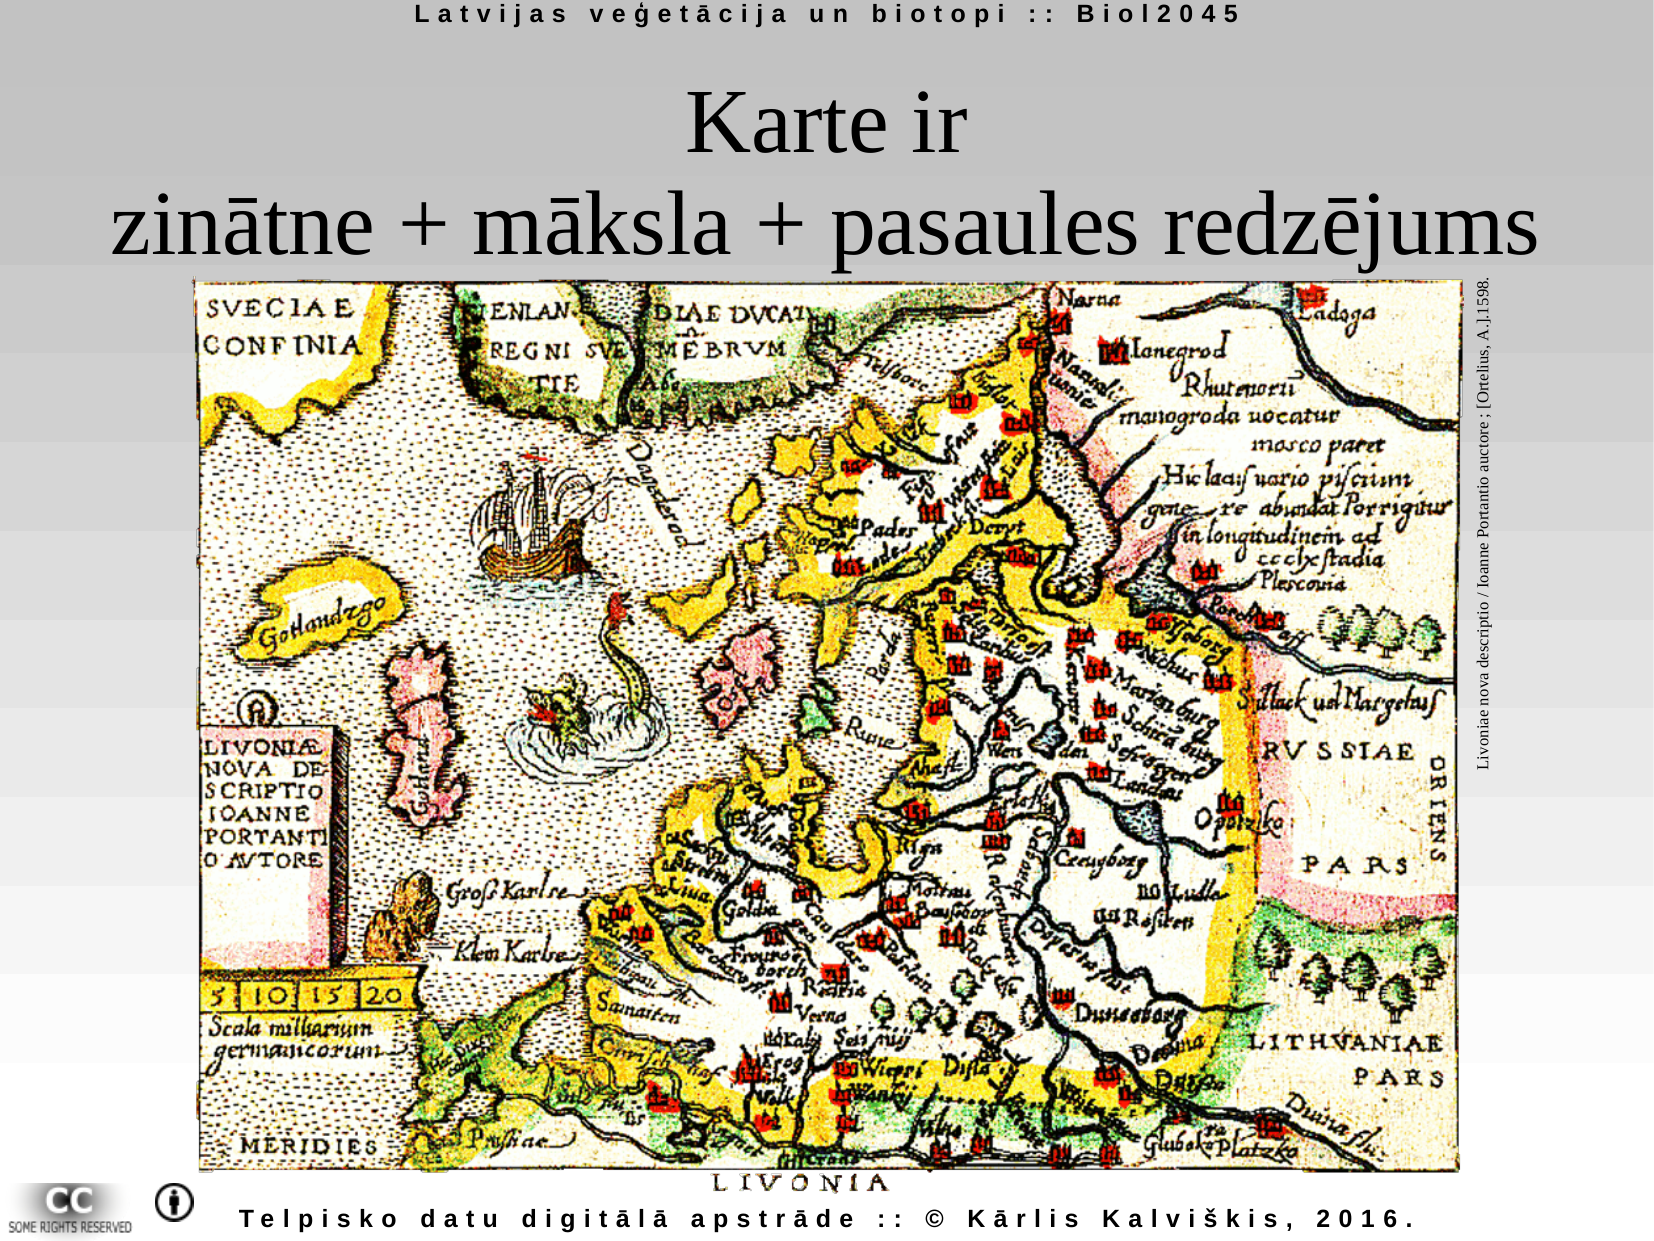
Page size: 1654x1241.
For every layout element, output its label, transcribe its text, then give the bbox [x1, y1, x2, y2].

text_box Livoniae nova descriptio / Ioanne Portantio auctore ; [Ortelius, A.].1598. [1473, 276, 1492, 767]
picture [0, 0, 1654, 1241]
title Karte ir zinātne + māksla + pasaules redzējums [29, 49, 1625, 296]
